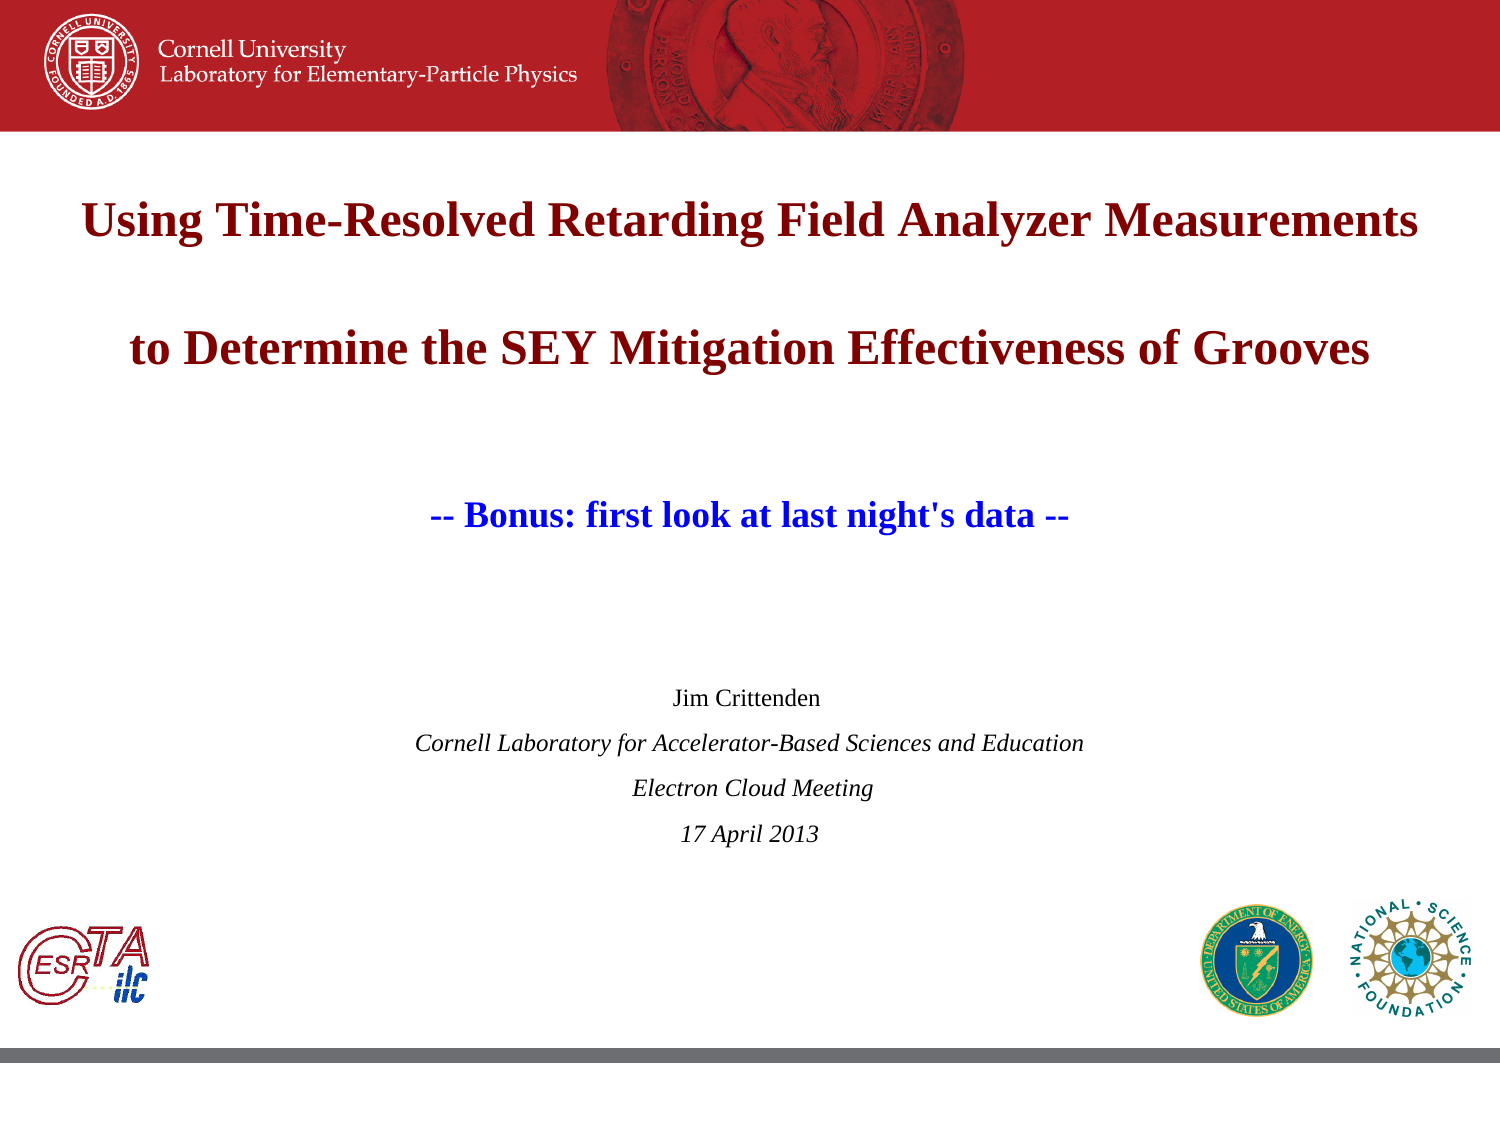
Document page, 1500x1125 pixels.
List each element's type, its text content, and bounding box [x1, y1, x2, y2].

picture [8, 899, 151, 1036]
title Using Time-Resolved Retarding Field Analyzer Measurements to Determine the SEY Mitigation Effectiveness of Grooves -- Bonus: first look at last night's data -- [0, 135, 1500, 610]
subtitle Jim Crittenden Cornell Laboratory for Accelerator-Based Sciences and Education Electron Cloud Meeting 17 April 2013 [300, 675, 1201, 855]
picture [0, 0, 1500, 132]
picture [1350, 899, 1471, 1017]
picture [1200, 904, 1313, 1017]
